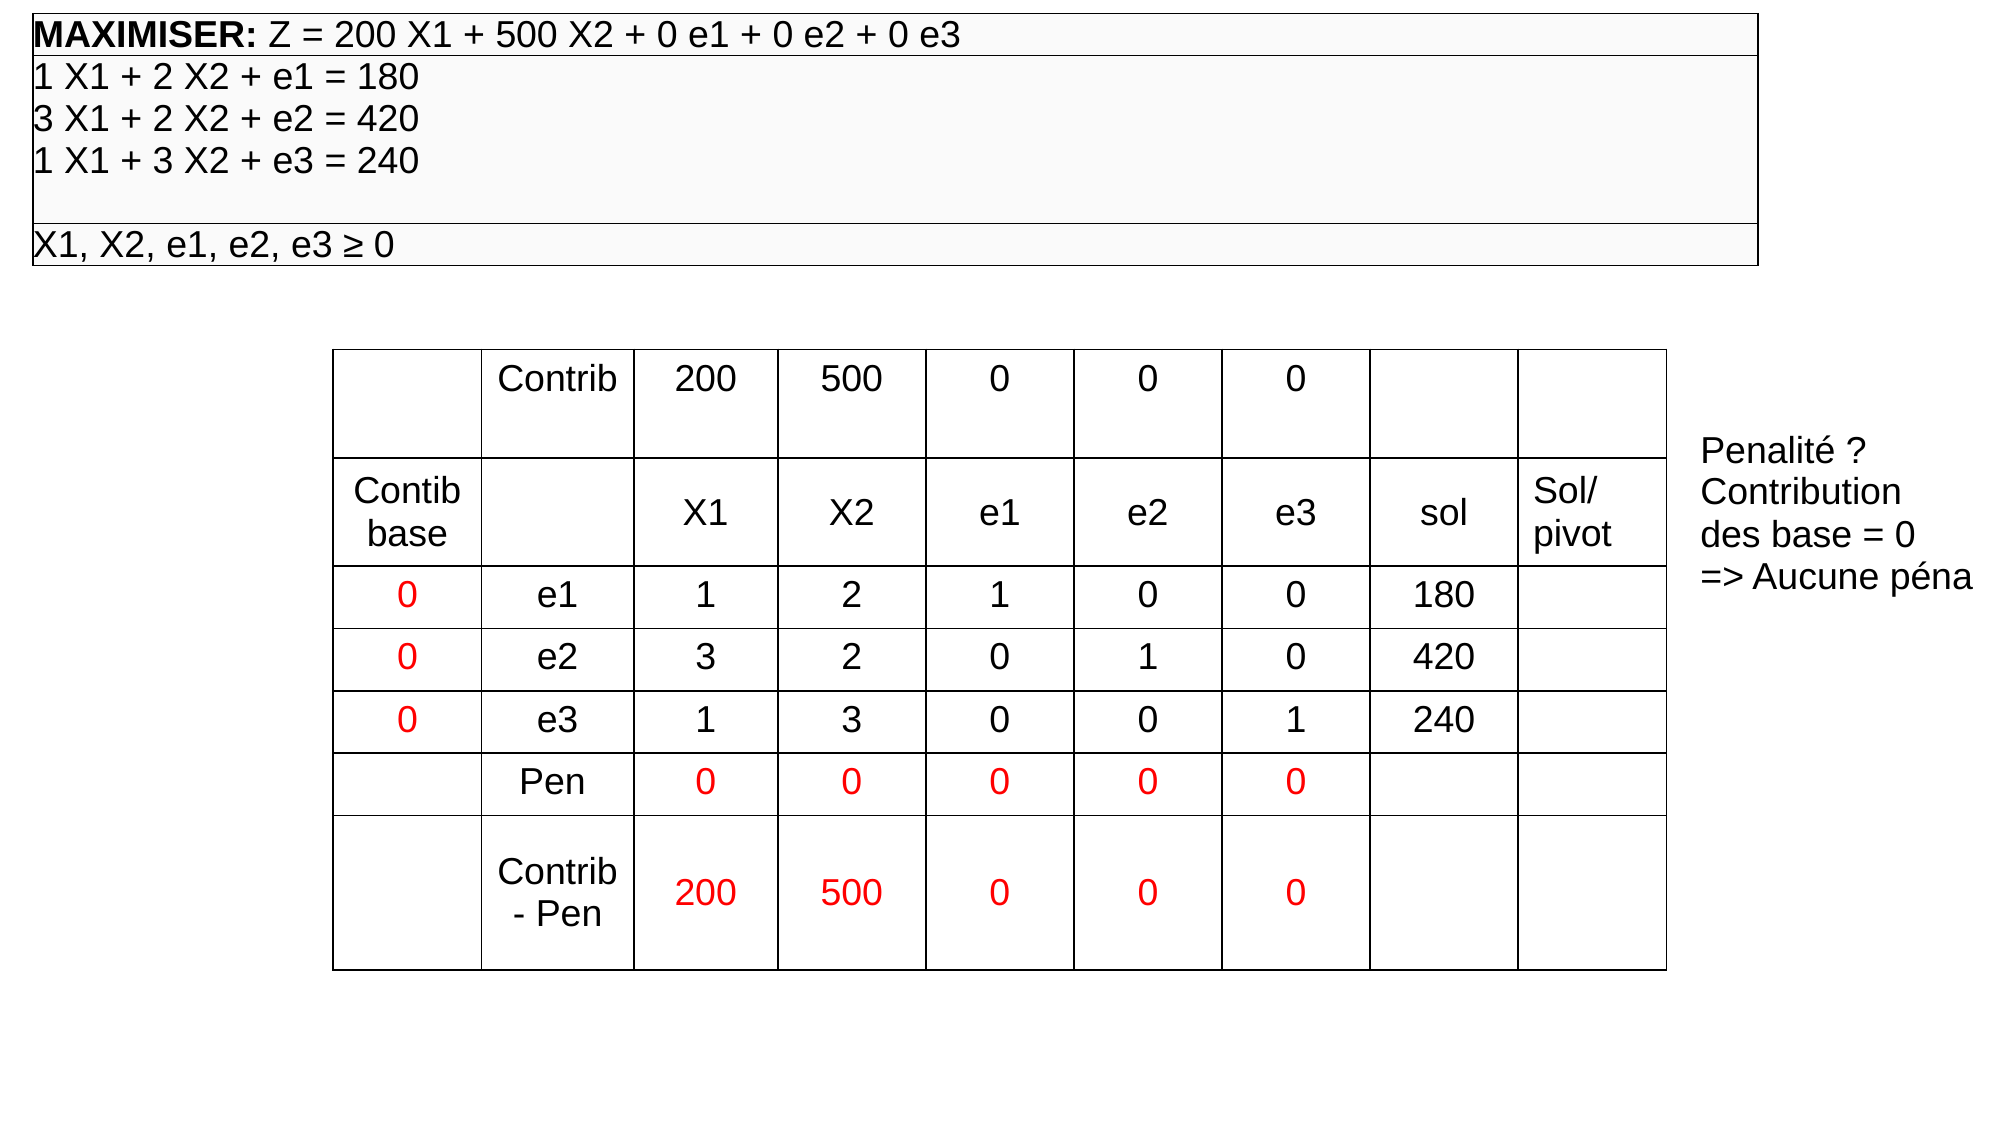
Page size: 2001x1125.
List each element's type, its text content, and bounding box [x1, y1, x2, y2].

table_cell e3 [1223, 459, 1369, 565]
table_cell 3 [779, 692, 925, 752]
table_cell 420 [1371, 629, 1517, 690]
table_cell 3 [635, 629, 777, 690]
table_cell 0 [334, 567, 481, 628]
table_cell e1 [482, 567, 633, 628]
table_cell Contib base [334, 459, 481, 565]
table_cell sol [1371, 459, 1517, 565]
table_cell [1371, 754, 1517, 815]
table_cell 240 [1371, 692, 1517, 752]
table_cell 0 [927, 816, 1073, 969]
table_cell e1 [927, 459, 1073, 565]
table_header [1519, 350, 1666, 457]
table_cell e3 [482, 692, 633, 752]
table_header 0 [1075, 350, 1221, 457]
table_cell [1519, 754, 1666, 815]
table_header [1371, 350, 1517, 457]
table_cell 0 [779, 754, 925, 815]
table_cell Contrib - Pen [482, 816, 633, 969]
table_cell 1 [1223, 692, 1369, 752]
table_header [334, 350, 481, 457]
table_cell X1, X2, e1, e2, e3 ≥ 0 [34, 224, 1757, 265]
table_cell 0 [1223, 567, 1369, 628]
table_header Contrib [482, 350, 633, 457]
table_cell 0 [1223, 816, 1369, 969]
table_header MAXIMISER: Z = 200 X1 + 500 X2 + 0 e1 + 0 e2 + 0 e3 [34, 14, 1757, 55]
table_cell Pen [482, 754, 633, 815]
table_cell 0 [927, 629, 1073, 690]
table_cell 1 X1 + 2 X2 + e1 = 180 3 X1 + 2 X2 + e2 = 420 1 X1 + 3 X2 + e3 = 240 [34, 56, 1757, 223]
table_cell 180 [1371, 567, 1517, 628]
table_cell 0 [334, 629, 481, 690]
table_header 500 [779, 350, 925, 457]
table_cell 0 [1075, 754, 1221, 815]
table_cell 500 [779, 816, 925, 969]
table_cell 1 [1075, 629, 1221, 690]
table_cell 0 [1223, 754, 1369, 815]
table_cell [482, 459, 633, 565]
table_cell [1519, 816, 1666, 969]
table_cell 200 [635, 816, 777, 969]
table_header 0 [1223, 350, 1369, 457]
table_cell e2 [482, 629, 633, 690]
table_cell [1519, 567, 1666, 628]
table_cell 2 [779, 629, 925, 690]
table_cell 0 [1075, 692, 1221, 752]
table_cell 1 [635, 692, 777, 752]
table_header 200 [635, 350, 777, 457]
table_cell 2 [779, 567, 925, 628]
text_box Penalité ? Contribution des base = 0 => Aucune péna [1685, 421, 1988, 605]
table_cell 0 [1223, 629, 1369, 690]
table_cell [334, 816, 481, 969]
table_cell 0 [334, 692, 481, 752]
table_cell X2 [779, 459, 925, 565]
table_cell [334, 754, 481, 815]
table_header 0 [927, 350, 1073, 457]
table_cell 1 [635, 567, 777, 628]
table_cell X1 [635, 459, 777, 565]
table_cell [1519, 629, 1666, 690]
table_cell 0 [927, 692, 1073, 752]
table_cell [1519, 692, 1666, 752]
table_cell [1371, 816, 1517, 969]
table_cell 0 [635, 754, 777, 815]
table_cell 0 [927, 754, 1073, 815]
table_cell Sol/pivot [1519, 459, 1666, 565]
table_cell 0 [1075, 816, 1221, 969]
table_cell e2 [1075, 459, 1221, 565]
table_cell 0 [1075, 567, 1221, 628]
table_cell 1 [927, 567, 1073, 628]
